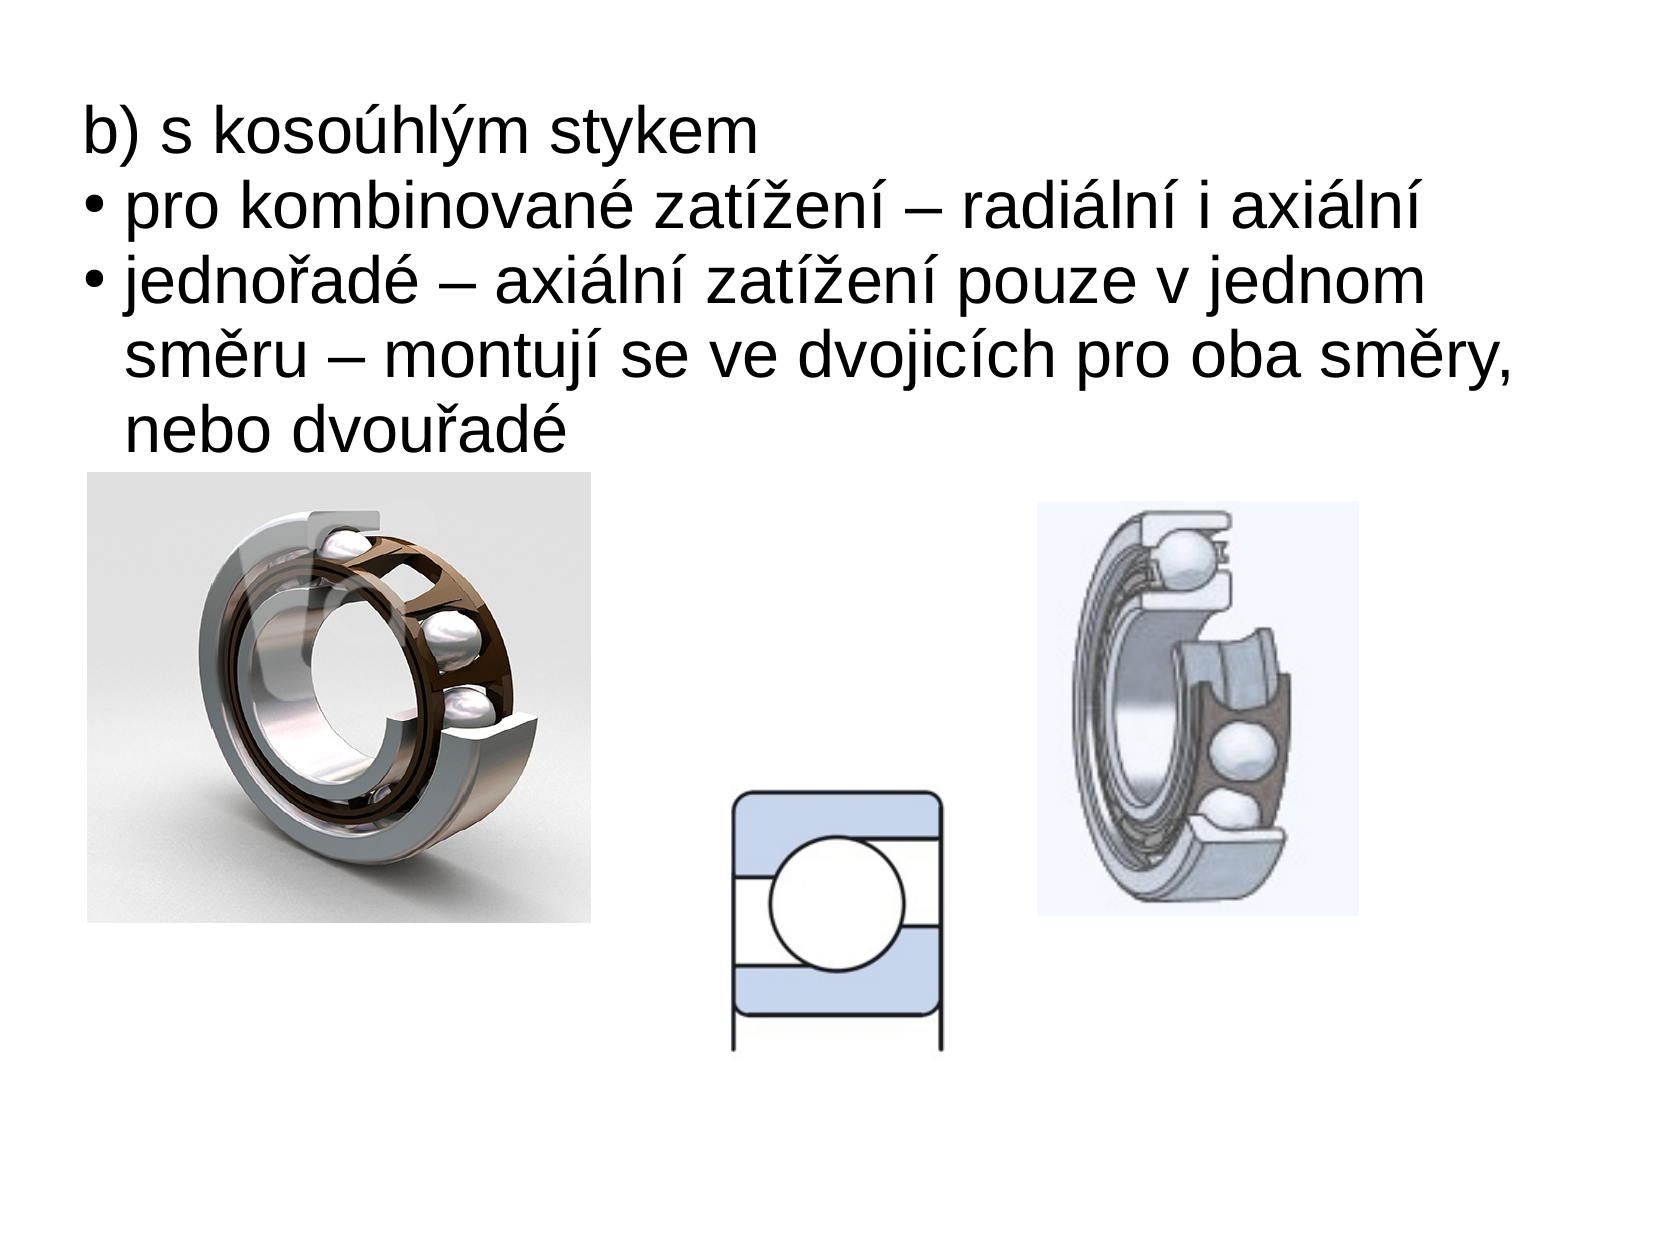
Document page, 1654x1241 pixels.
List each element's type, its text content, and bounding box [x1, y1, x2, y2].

subtitle b) s kosoúhlým stykem pro kombinované zatížení – radiální i axiální jednořadé – axiální zatížení pouze v jednom směru – montují se ve dvojicích pro oba směry, nebo dvouřadé [82, 18, 1571, 1140]
picture [1037, 501, 1359, 916]
picture [87, 472, 591, 923]
picture [730, 784, 945, 1063]
